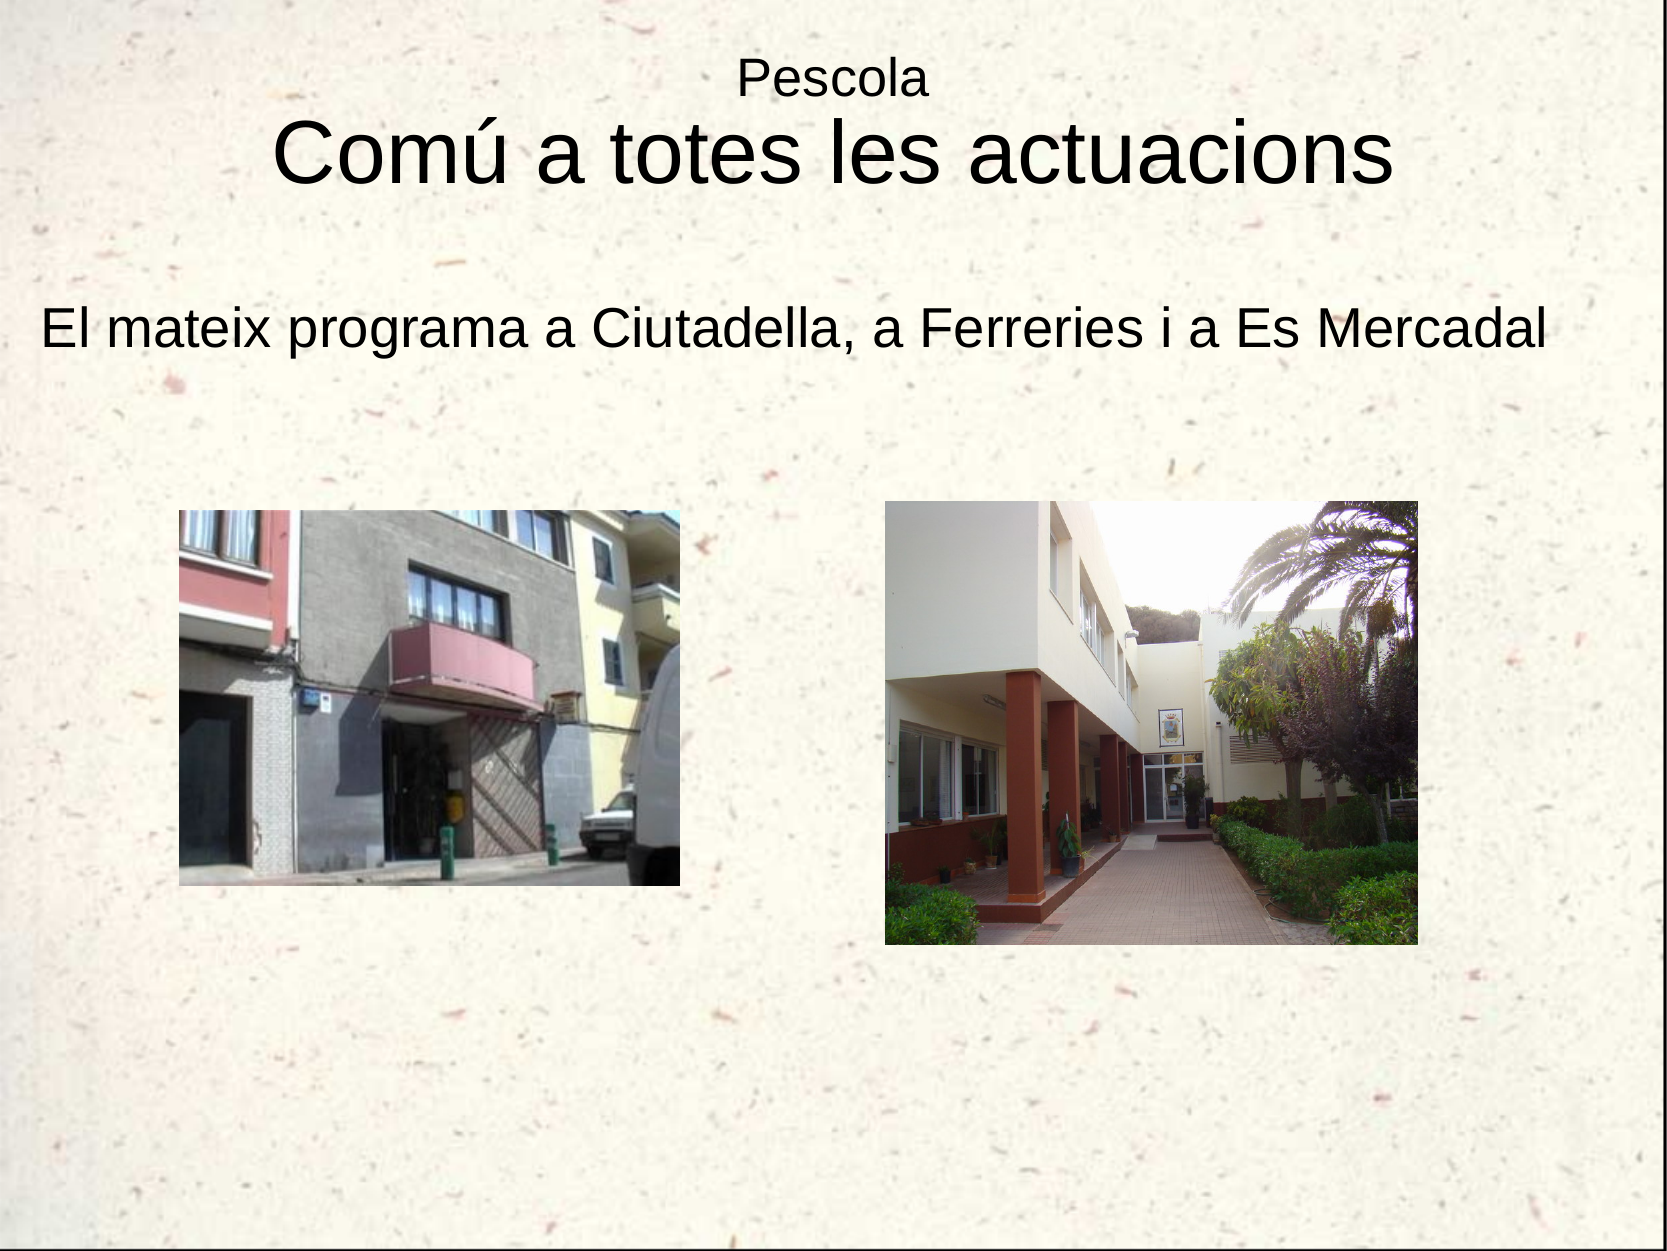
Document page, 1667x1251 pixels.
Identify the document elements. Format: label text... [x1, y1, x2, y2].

list El mateix programa a Ciutadella, a Ferreries i a Es Mercadal [40, 300, 1627, 1201]
picture [0, 0, 1667, 1251]
title Pescola Comú a totes les actuacions [40, 50, 1627, 206]
